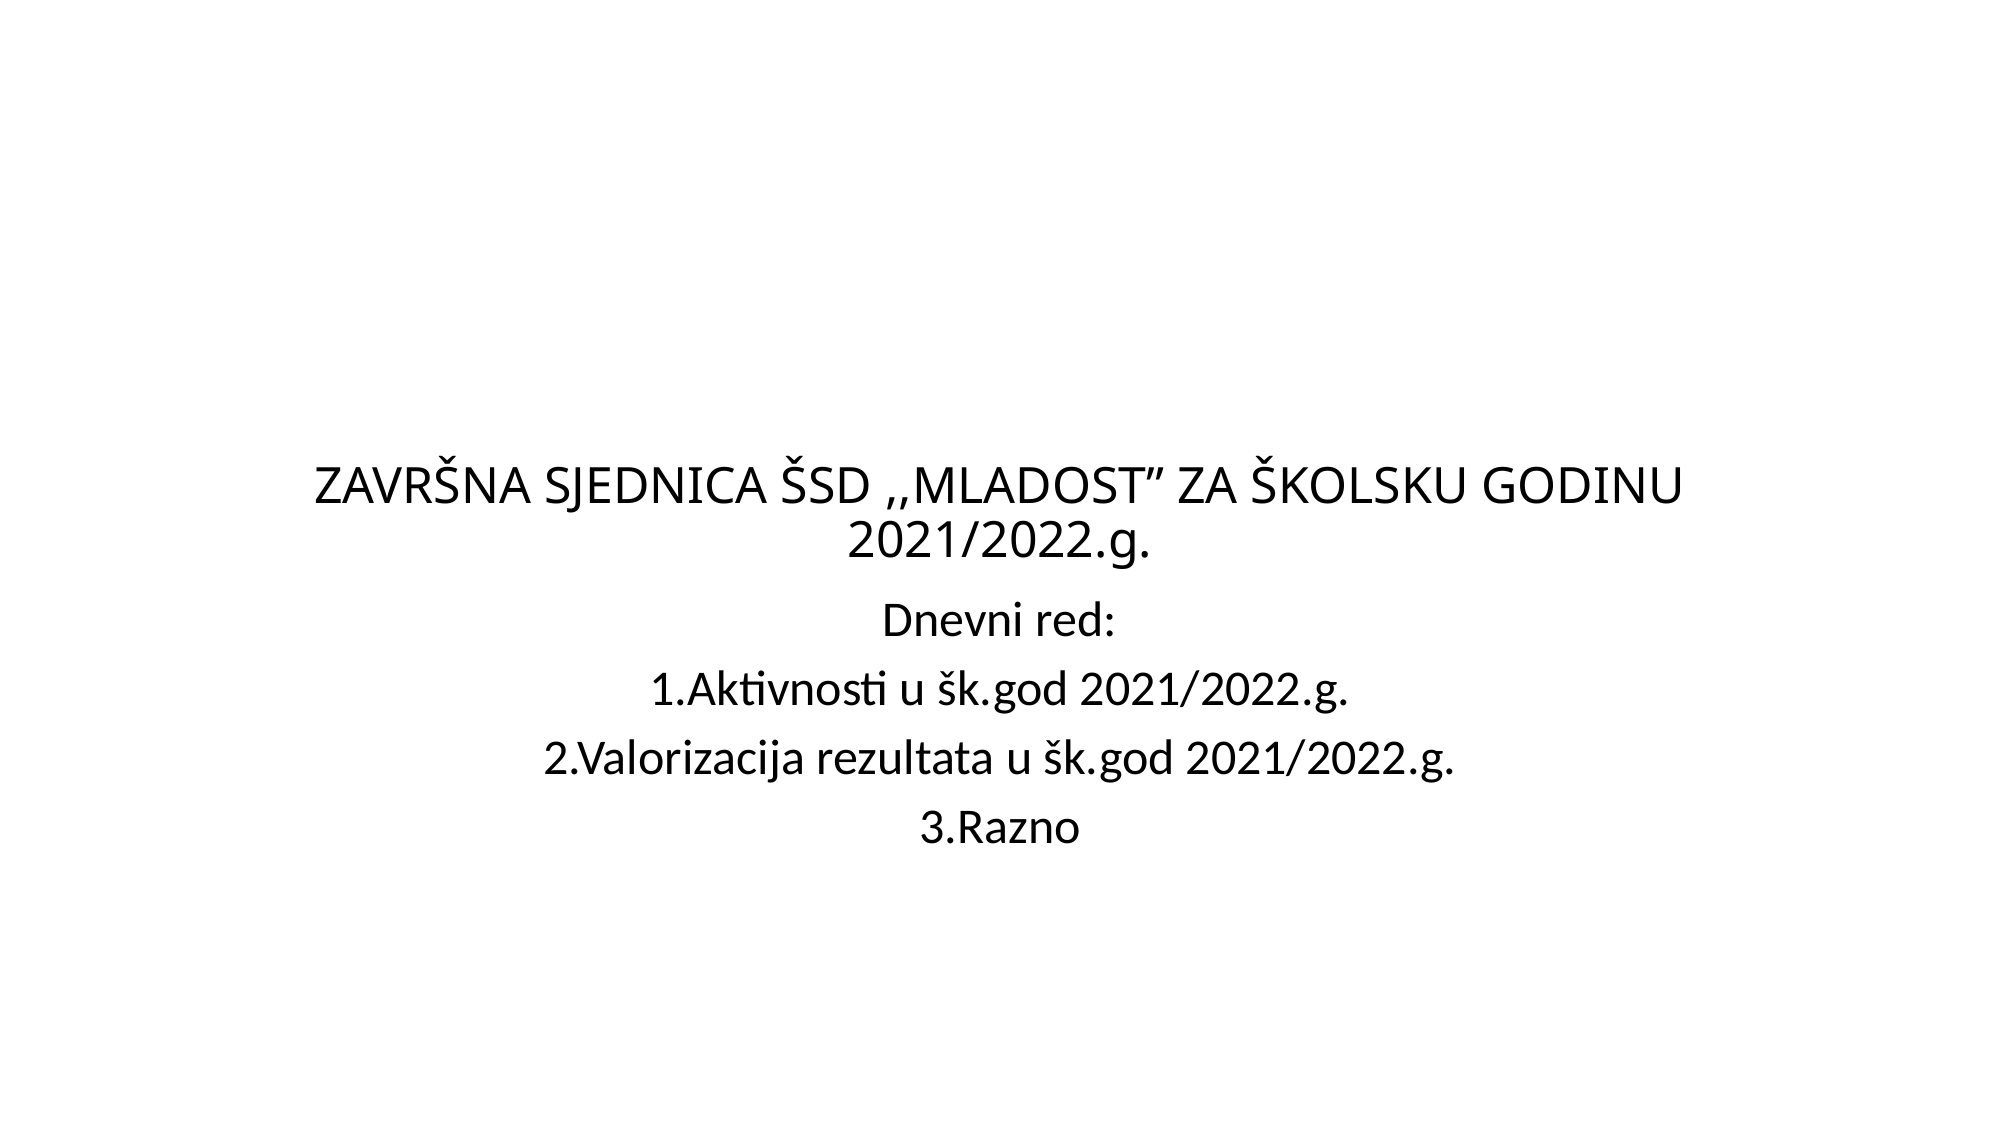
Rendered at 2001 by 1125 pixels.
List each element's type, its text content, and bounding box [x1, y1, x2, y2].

title ZAVRŠNA SJEDNICA ŠSD ,,MLADOST” ZA ŠKOLSKU GODINU 2021/2022.g. [249, 184, 1750, 576]
subtitle Dnevni red: 1.Aktivnosti u šk.god 2021/2022.g. 2.Valorizacija rezultata u šk.god 2021/2022.g. 3.Razno [249, 590, 1750, 863]
